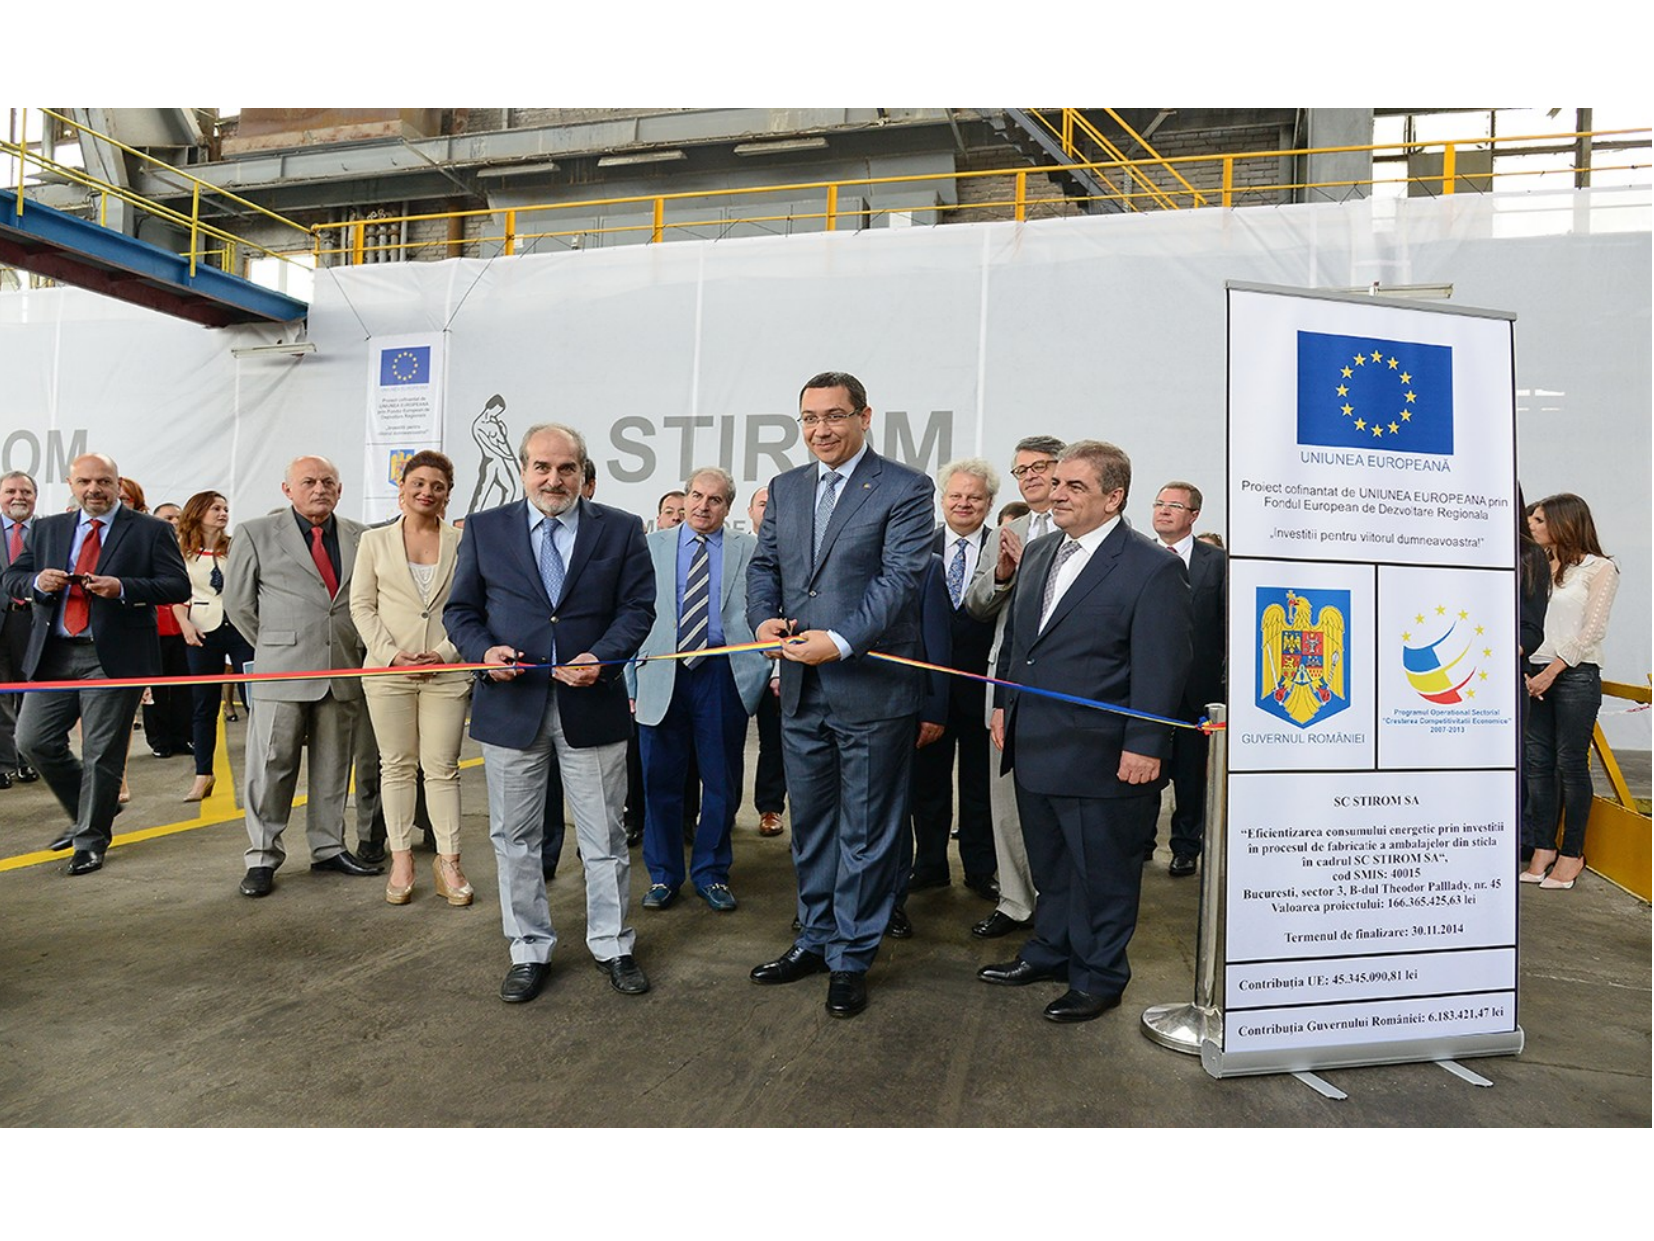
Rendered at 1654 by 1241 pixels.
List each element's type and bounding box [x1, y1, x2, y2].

picture [0, 108, 1652, 1128]
